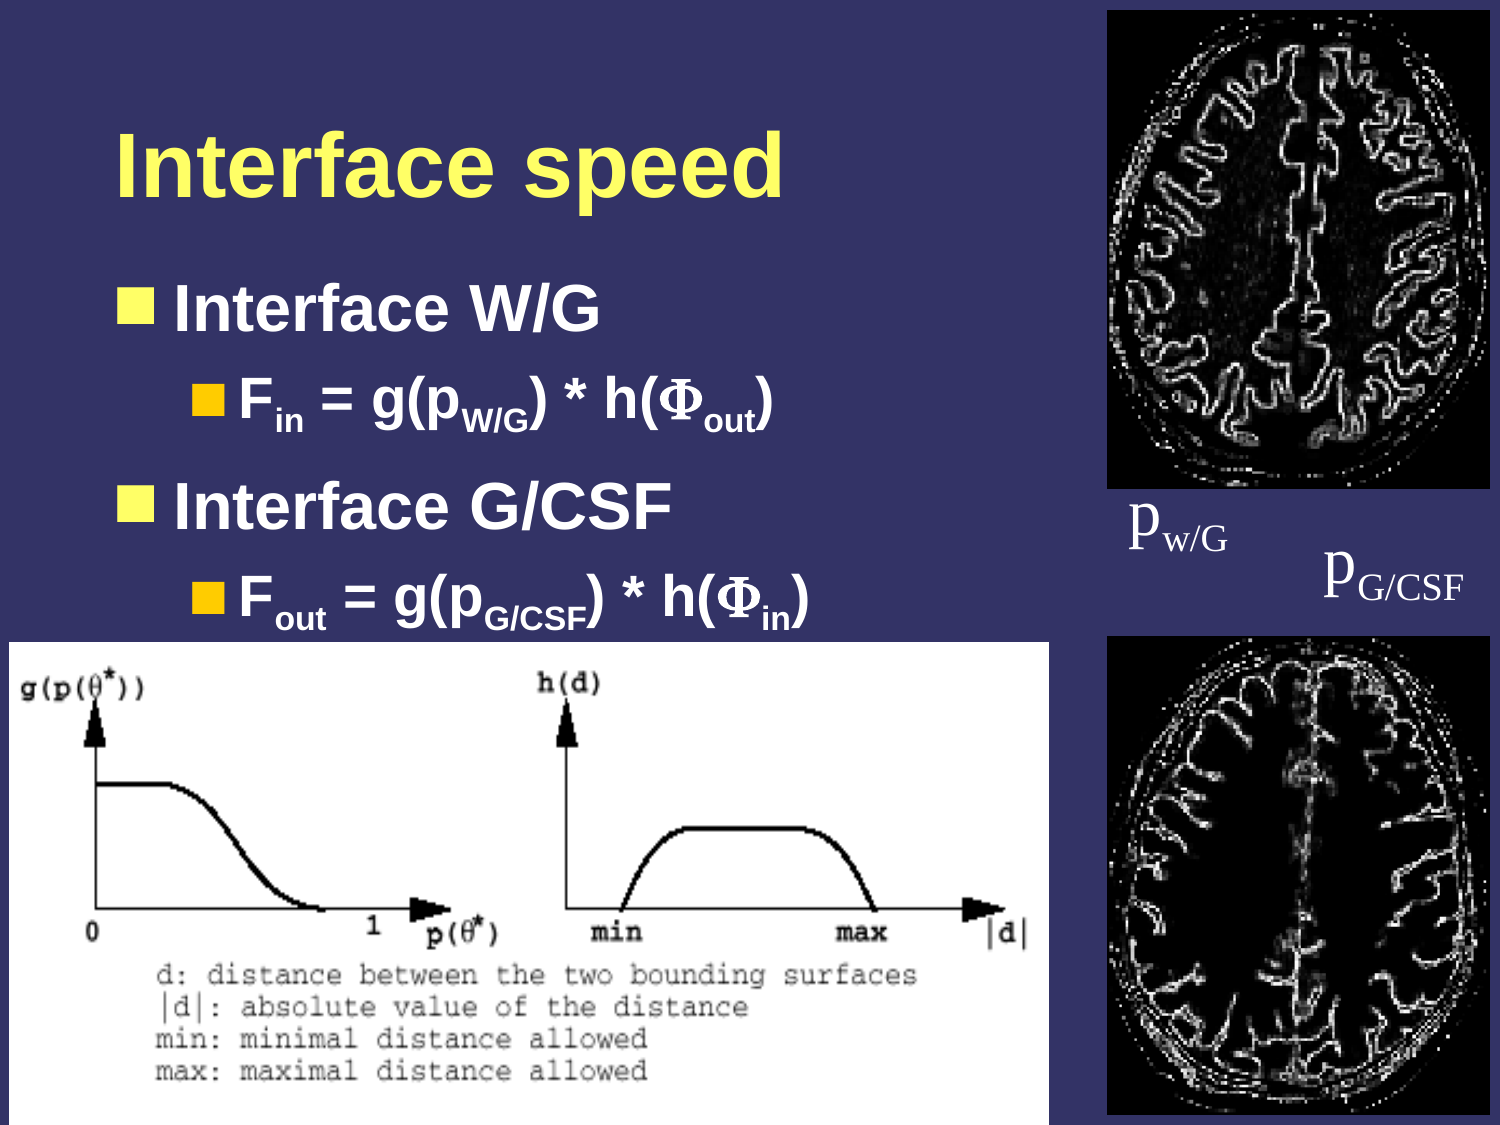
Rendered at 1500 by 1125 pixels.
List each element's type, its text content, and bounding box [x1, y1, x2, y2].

list Interface W/G Fin = g(pW/G) * h(out) Interface G/CSF Fout = g(pG/CSF) * h(in) [102, 258, 1030, 642]
picture [1107, 636, 1490, 1115]
text_box pG/CSF [1270, 535, 1500, 638]
picture [1107, 10, 1490, 490]
text_box pw/G [1079, 487, 1260, 589]
title Interface speed [99, 37, 830, 225]
picture [9, 642, 1049, 1125]
